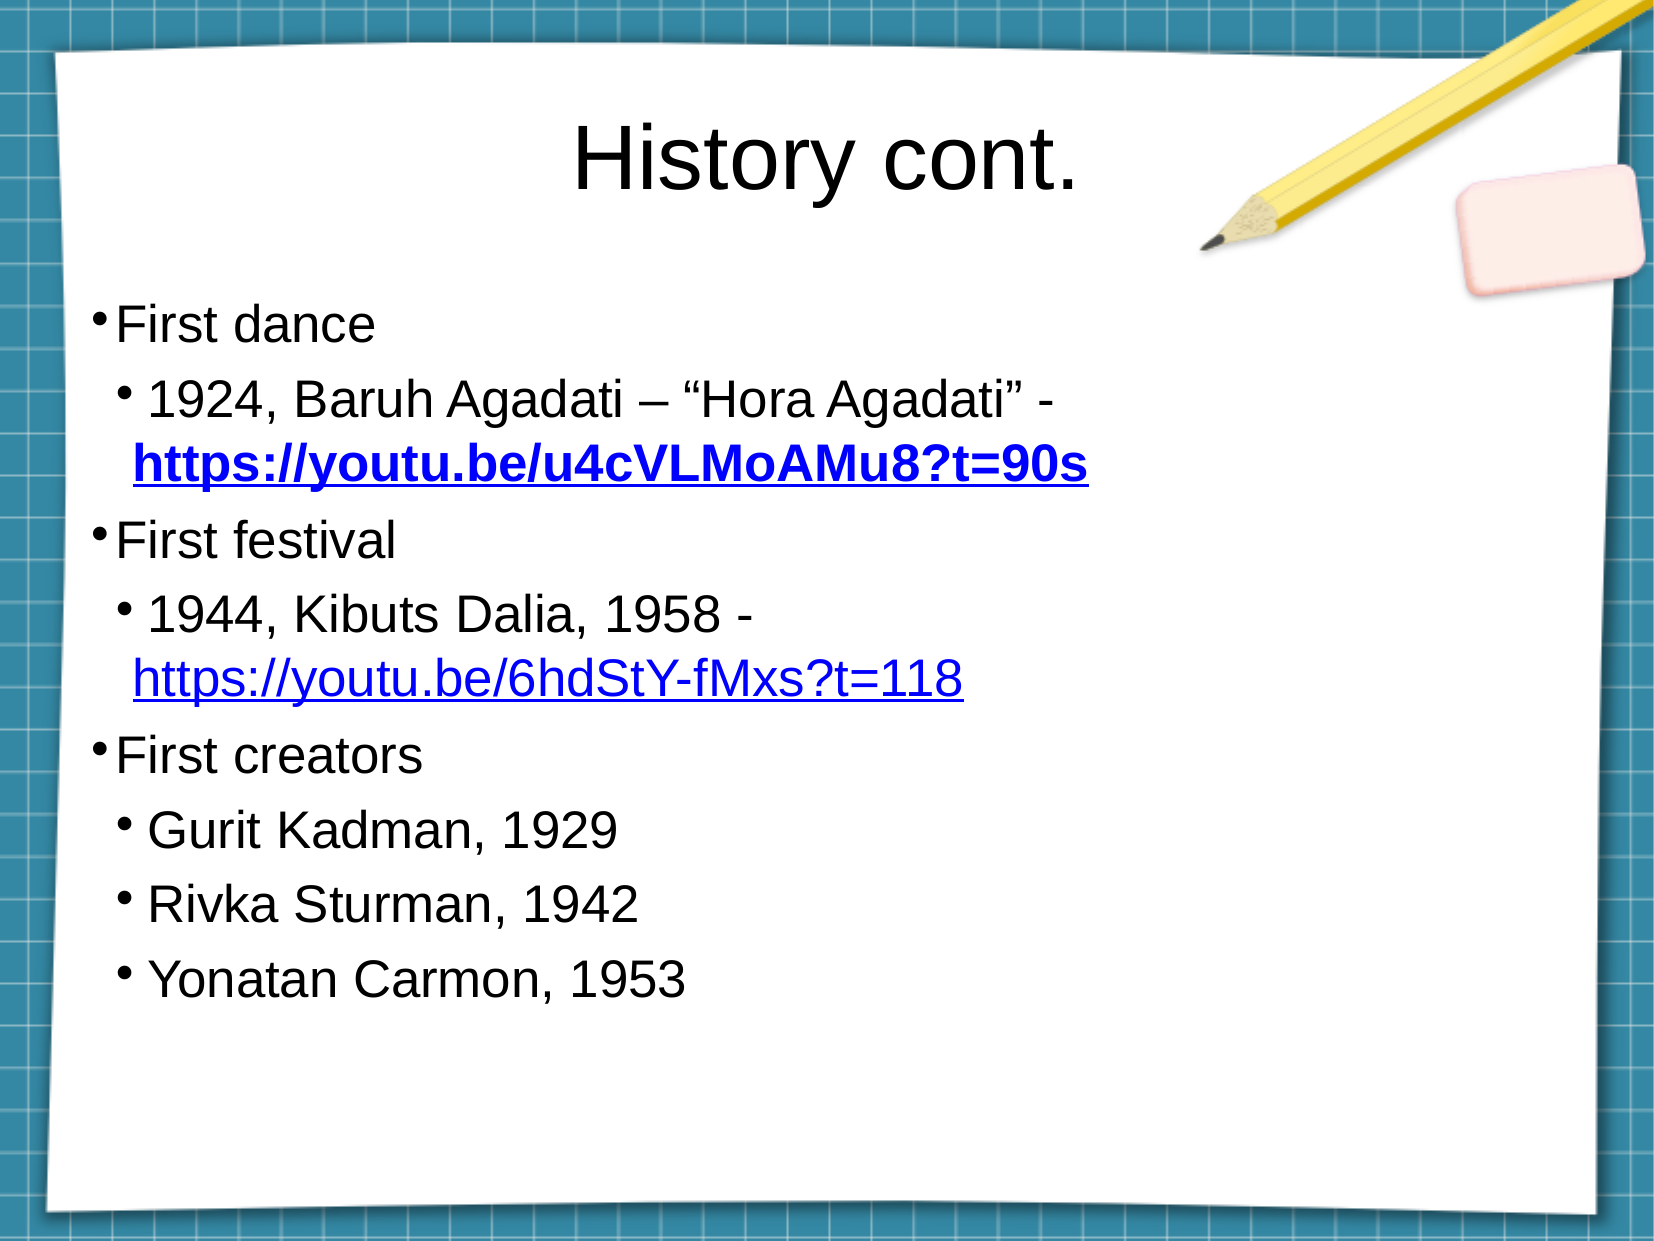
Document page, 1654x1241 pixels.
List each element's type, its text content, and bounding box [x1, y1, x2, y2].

text_box First dance 1924, Baruh Agadati – “Hora Agadati” - https://youtu.be/u4cVLMoAMu8?t=90s First festival 1944, Kibuts Dalia, 1958 - https://youtu.be/6hdStY-fMxs?t=118 First creators Gurit Kadman, 1929 Rivka Sturman, 1942 Yonatan Carmon, 1953 [82, 290, 1571, 1010]
picture [0, 0, 1654, 1241]
text_box History cont. [82, 49, 1571, 257]
